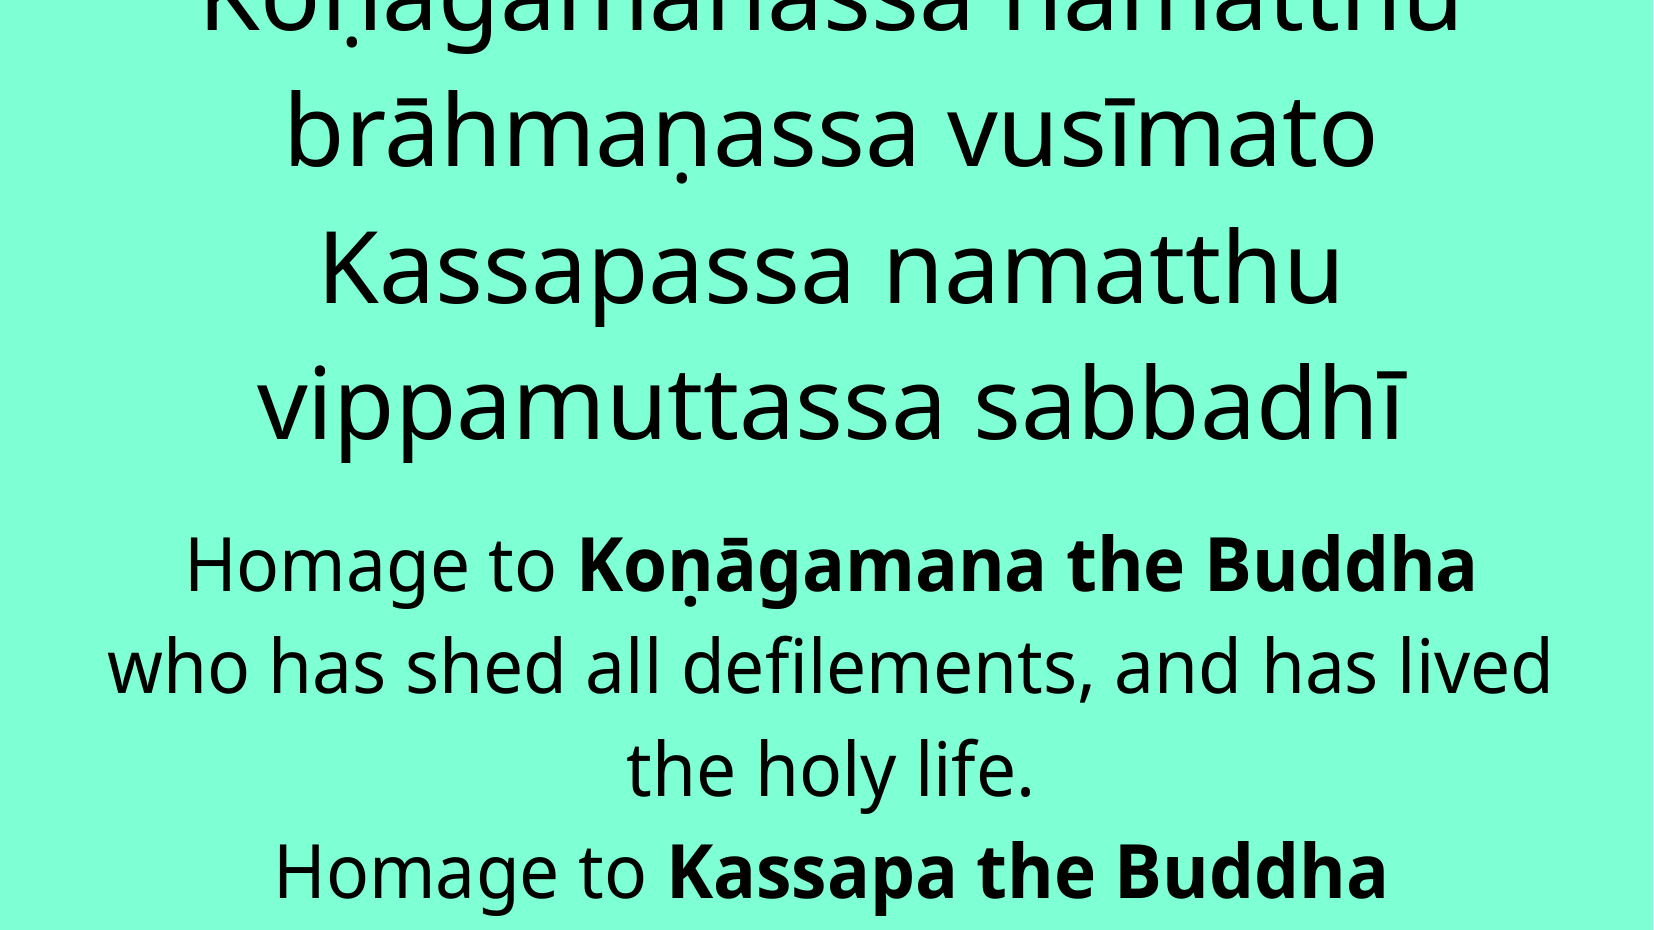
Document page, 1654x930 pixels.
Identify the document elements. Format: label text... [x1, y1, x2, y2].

subtitle Koṇāgamanassa namatthu brāhmaṇassa vusīmato Kassapassa namatthu vippamuttassa sabbadhī Homage to Koṇāgamana the Buddha who has shed all defilements, and has lived the holy life. Homage to Kassapa the Buddha who is fully freed from all defilements. [45, 10, 1618, 930]
